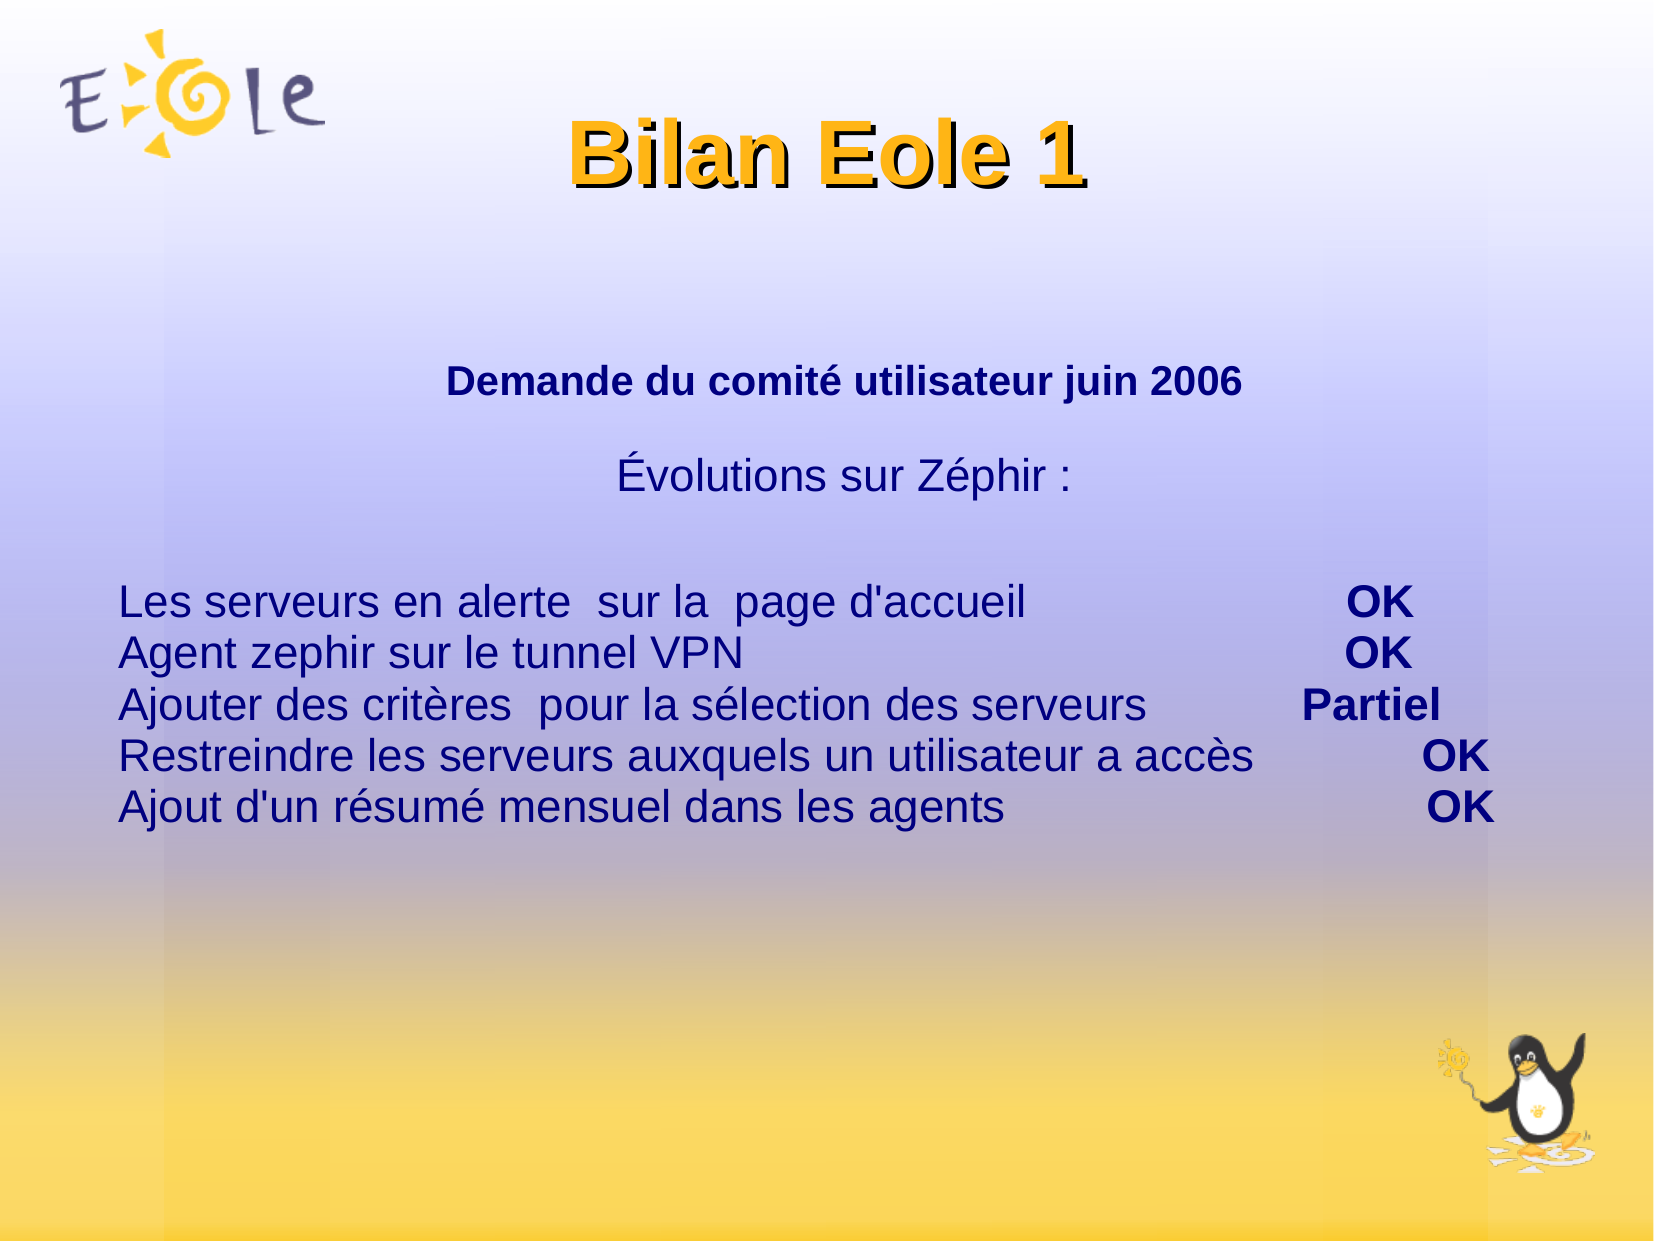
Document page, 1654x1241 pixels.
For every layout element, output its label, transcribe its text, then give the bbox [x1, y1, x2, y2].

subtitle Demande du comité utilisateur juin 2006 Évolutions sur Zéphir : Les serveurs en alerte sur la page d'accueil OK Agent zephir sur le tunnel VPN OK Ajouter des critères pour la sélection des serveurs Partiel Restreindre les serveurs auxquels un utilisateur a accès OK Ajout d'un résumé mensuel dans les agents OK [82, 151, 1571, 1241]
picture [0, 0, 1654, 1241]
title Bilan Eole 1 [82, 49, 1571, 151]
